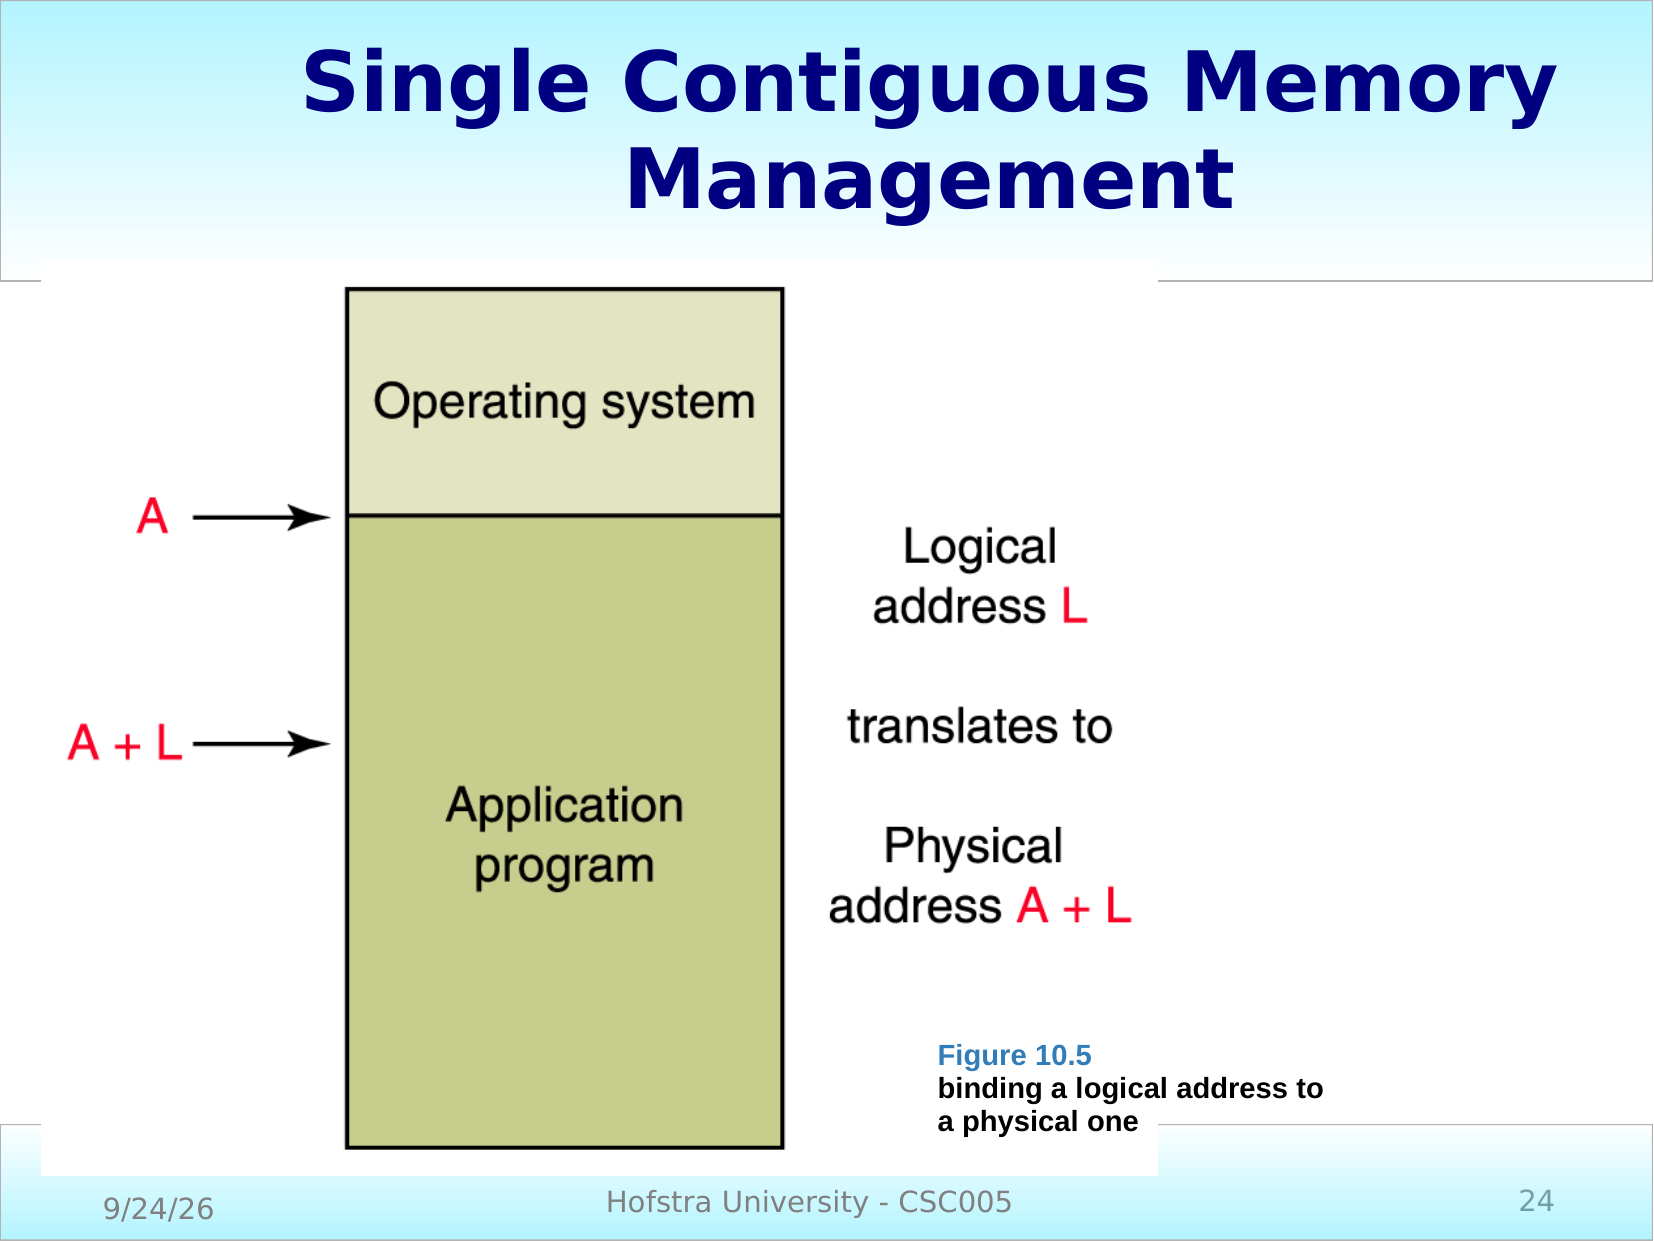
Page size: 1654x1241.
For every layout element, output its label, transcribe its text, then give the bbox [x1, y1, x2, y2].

picture [41, 261, 1158, 1176]
text_box Figure 10.5 binding a logical address to a physical one [922, 1031, 1350, 1146]
title Single Contiguous Memory Management [247, 12, 1612, 250]
